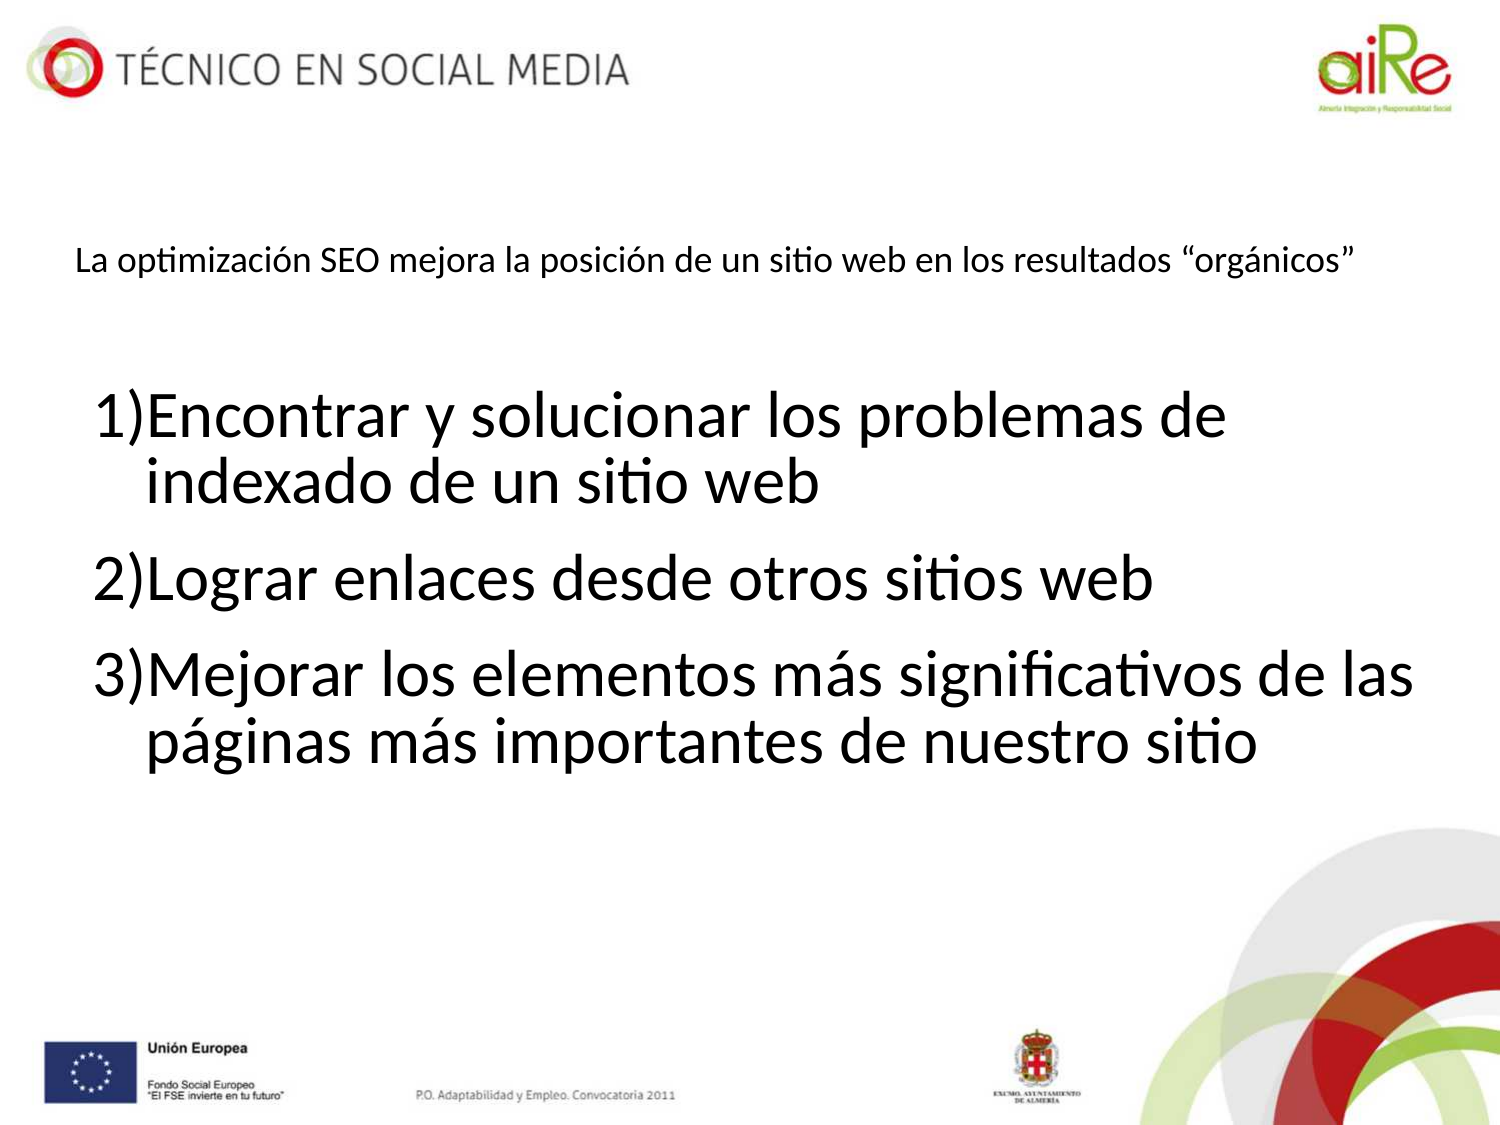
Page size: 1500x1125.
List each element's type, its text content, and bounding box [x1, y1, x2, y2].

list Encontrar y solucionar los problemas de indexado de un sitio web Lograr enlaces desde otros sitios web Mejorar los elementos más significativos de las páginas más importantes de nuestro sitio [75, 387, 1425, 1040]
picture [0, 0, 1500, 1125]
title La optimización SEO mejora la posición de un sitio web en los resultados “orgánicos” [75, 168, 1425, 357]
